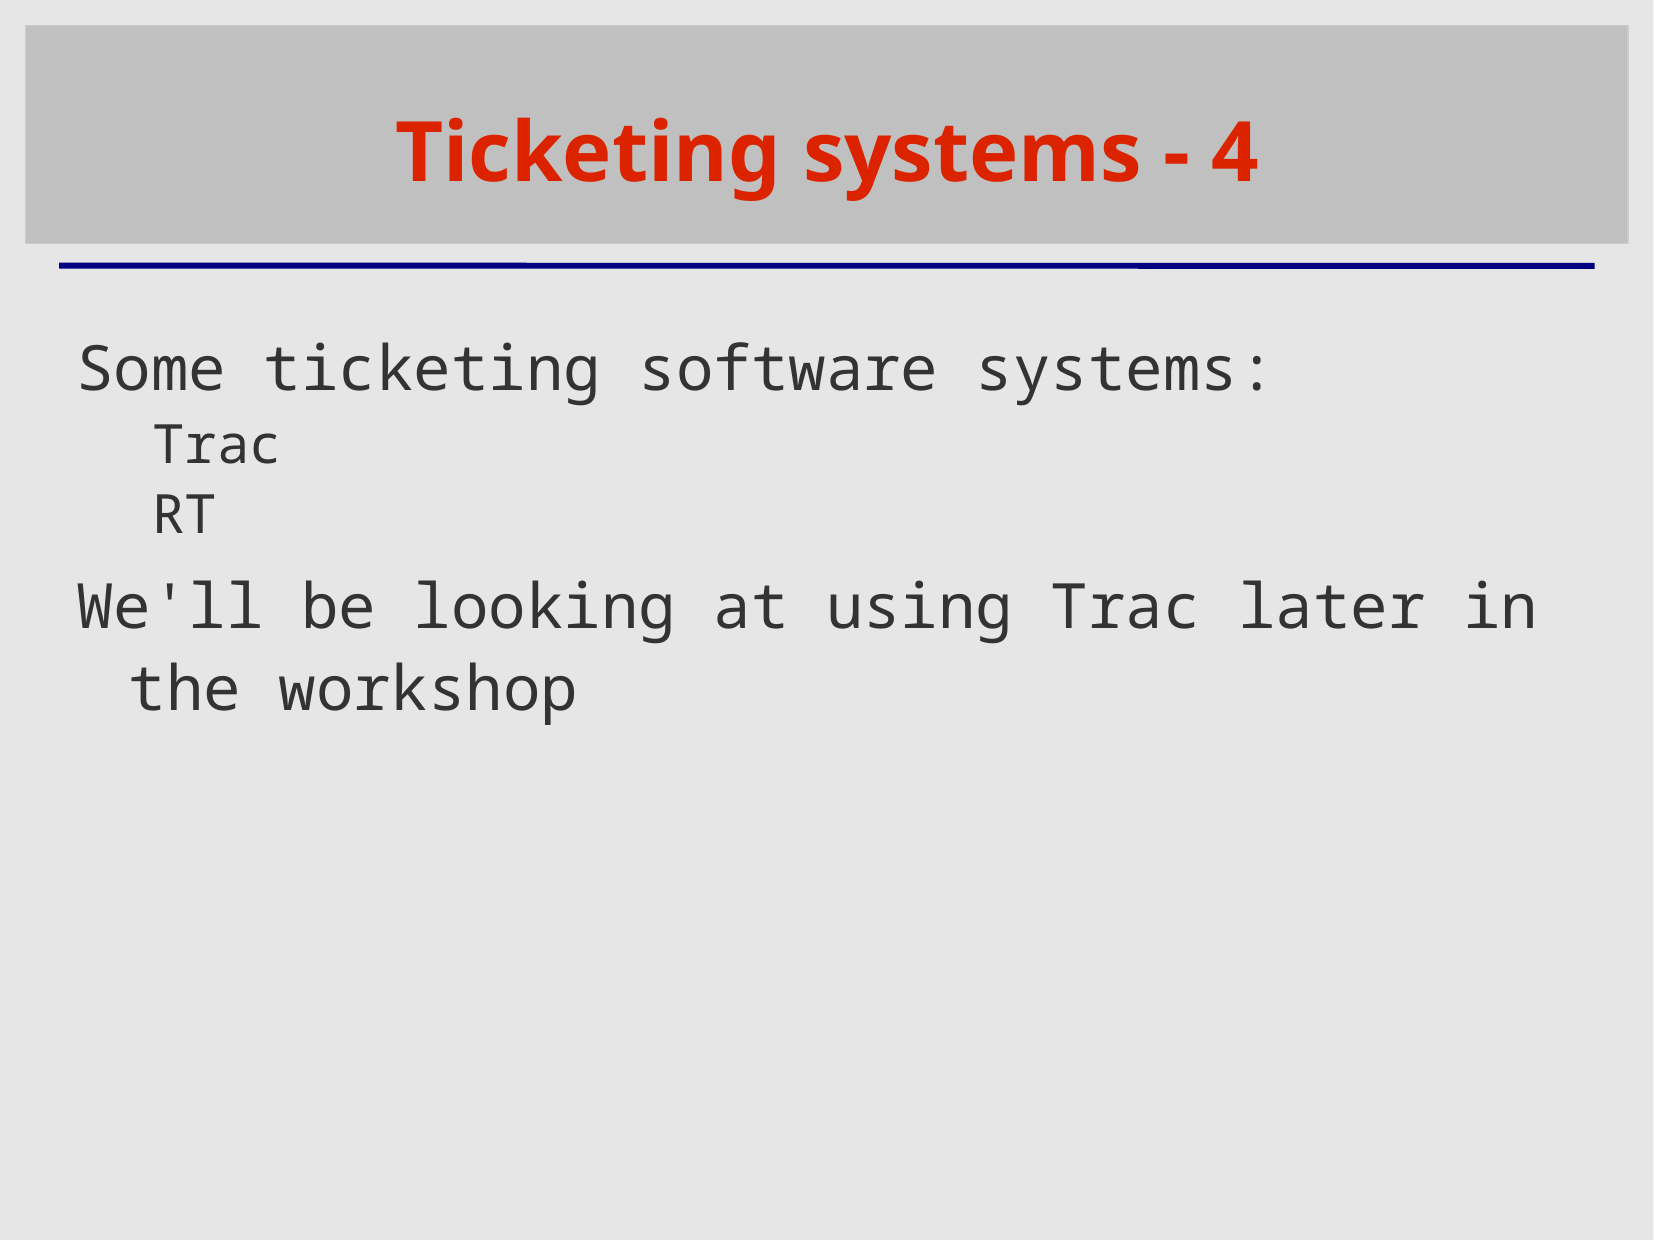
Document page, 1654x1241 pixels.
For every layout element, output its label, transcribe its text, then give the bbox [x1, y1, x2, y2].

list Some ticketing software systems: Trac RT We'll be looking at using Trac later in the workshop [59, 324, 1595, 1135]
title Ticketing systems - 4 [121, 46, 1534, 254]
